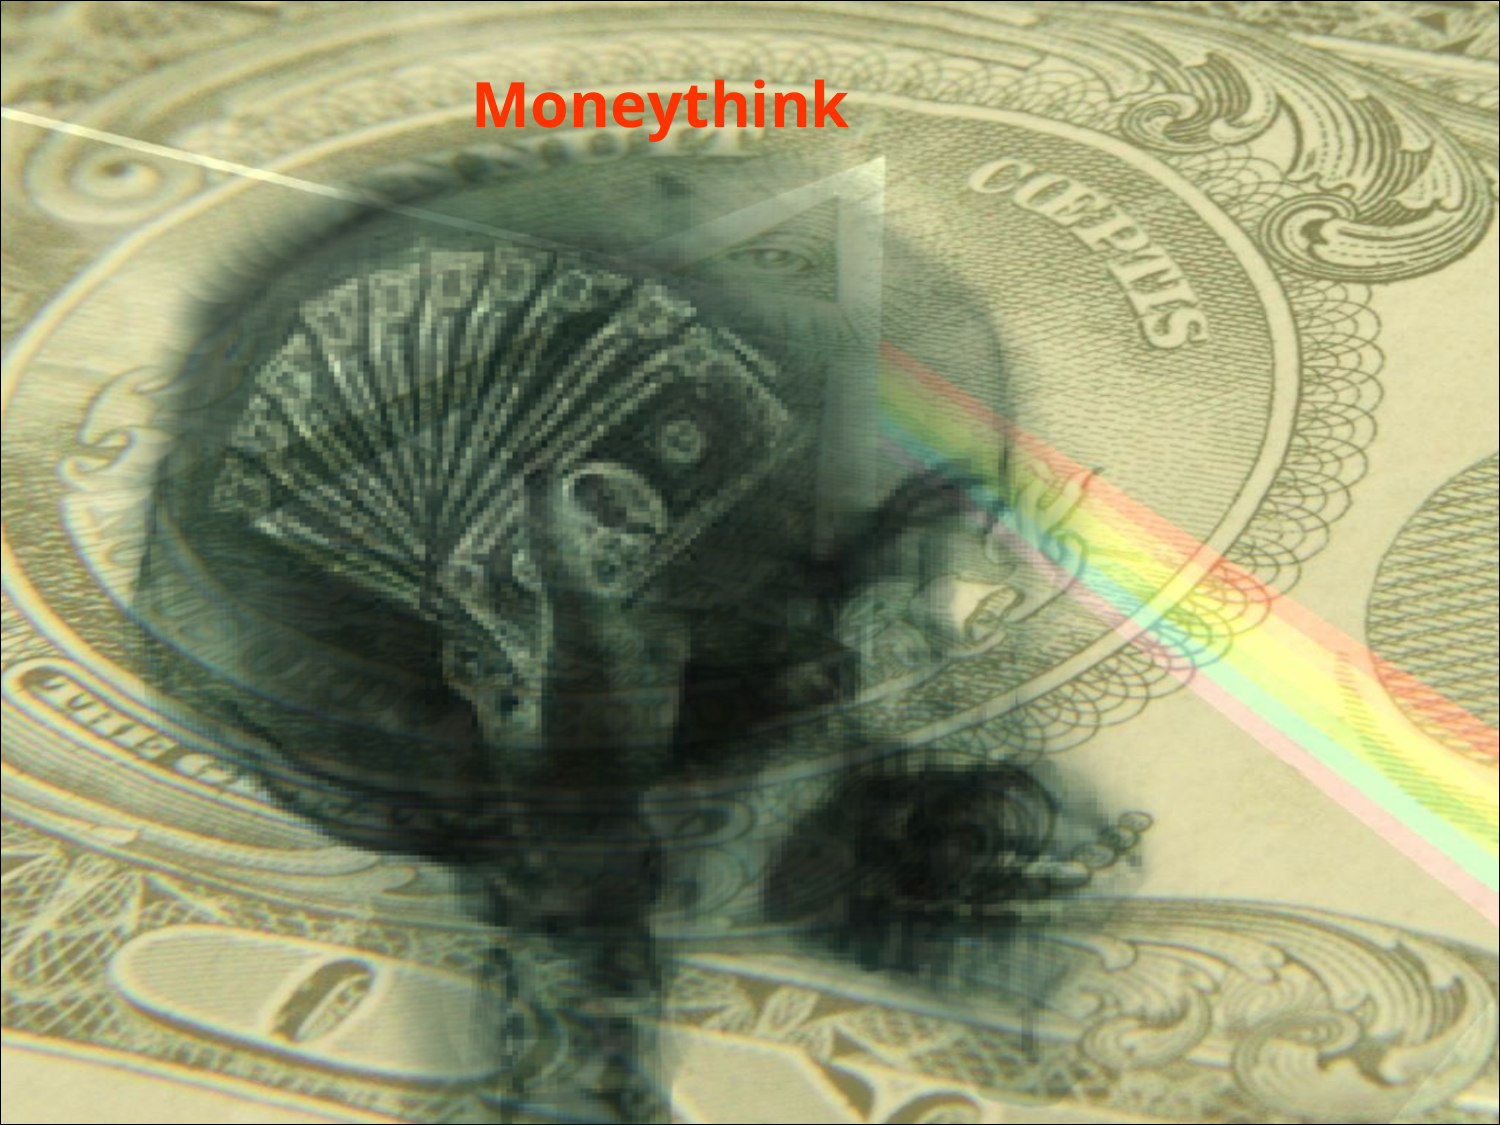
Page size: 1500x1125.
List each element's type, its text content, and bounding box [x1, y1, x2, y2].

text_box [0, 0, 1500, 1125]
text_box Moneythink [391, 64, 931, 149]
picture [56, 104, 1200, 1125]
